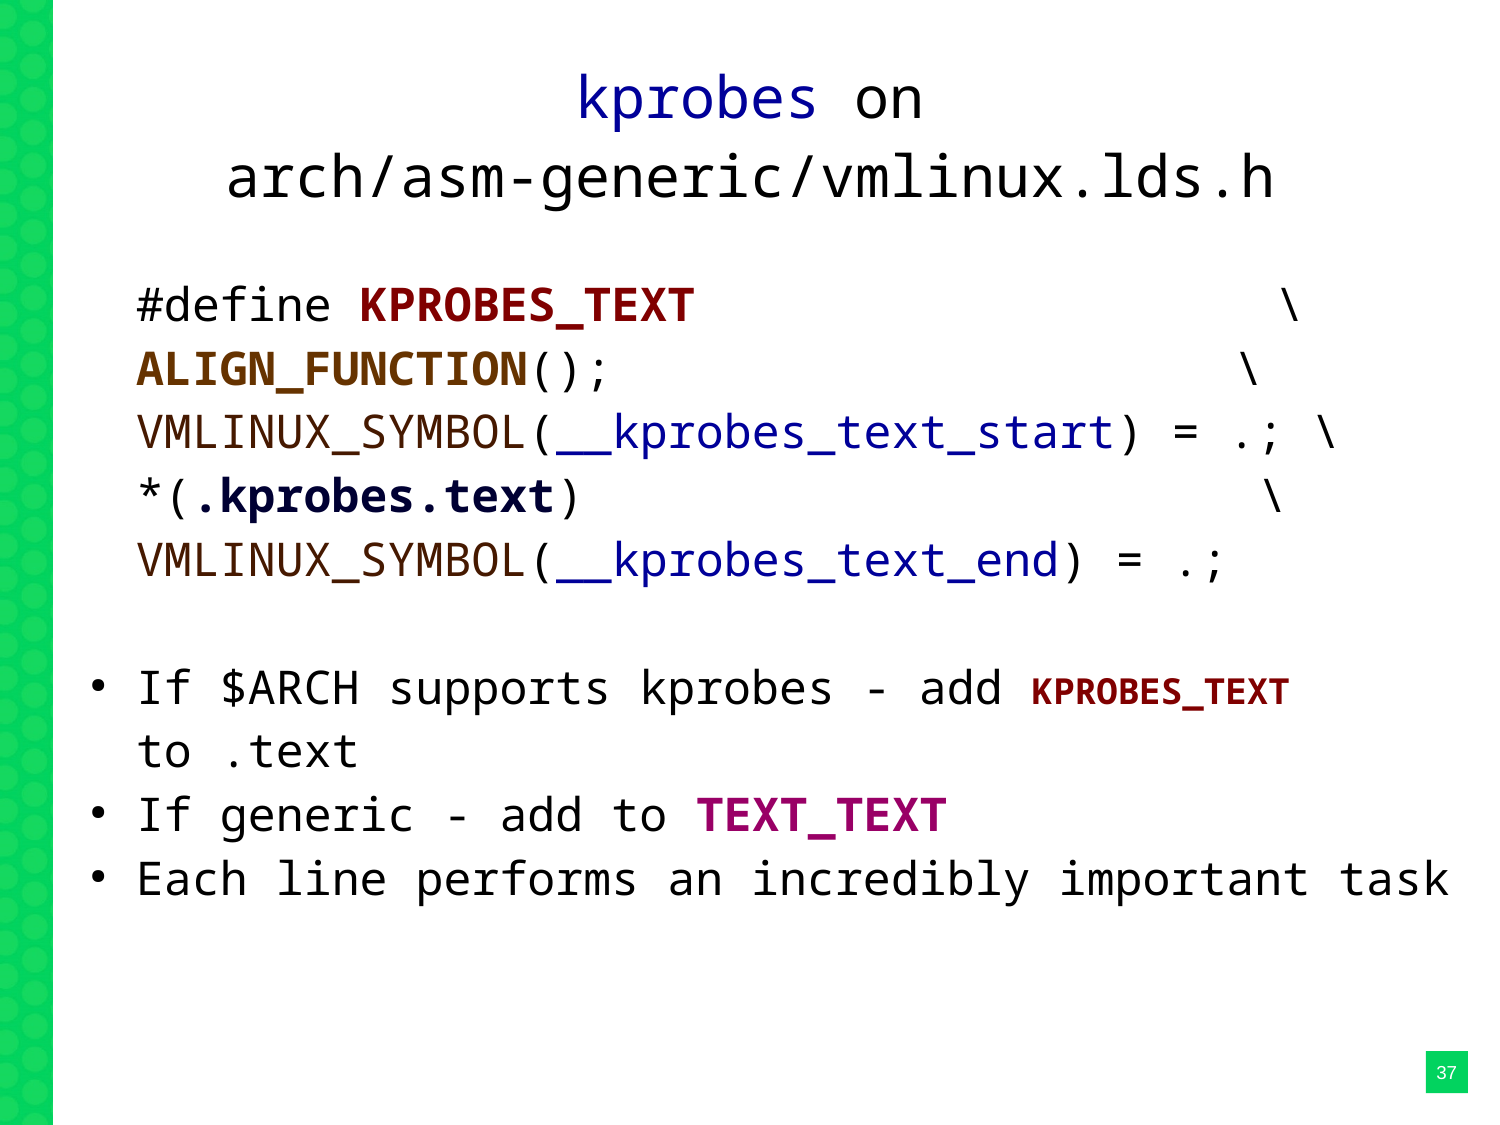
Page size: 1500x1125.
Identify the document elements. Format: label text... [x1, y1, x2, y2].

title kprobes on arch/asm-generic/vmlinux.lds.h [75, 42, 1426, 229]
text_box <number> [1425, 1051, 1468, 1094]
picture [0, 0, 53, 1125]
list #define KPROBES_TEXT \ ALIGN_FUNCTION(); \ VMLINUX_SYMBOL(__kprobes_text_start) = .; \ *(.kprobes.text) \ VMLINUX_SYMBOL(__kprobes_text_end) = .; If $ARCH supports kprobes - add KPROBES_TEXT to .text If generic - add to TEXT_TEXT Each line performs an incredibly important task [75, 271, 1471, 924]
